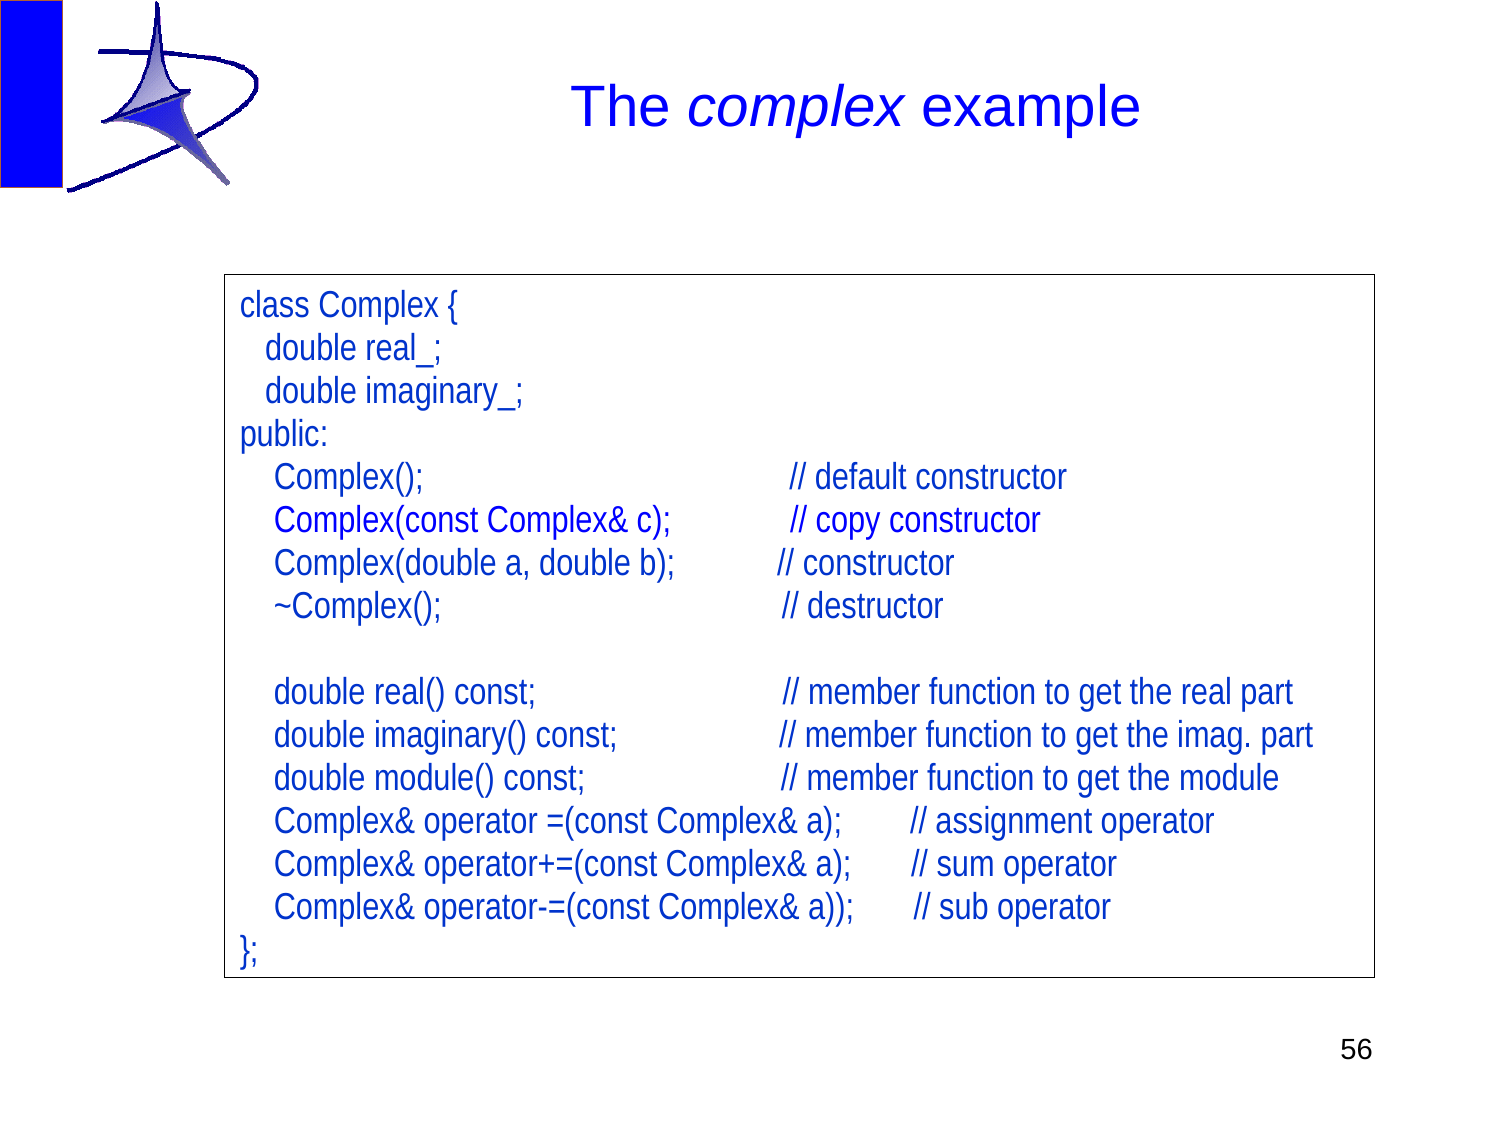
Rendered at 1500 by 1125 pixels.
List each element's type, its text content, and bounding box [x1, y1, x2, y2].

text_box class Complex { double real_; double imaginary_; public: Complex(); // default constructor Complex(const Complex& c); // copy constructor Complex(double a, double b); // constructor ~Complex(); // destructor double real() const; // member function to get the real part double imaginary() const; // member function to get the imag. part double module() const; // member function to get the module Complex& operator =(const Complex& a); // assignment operator Complex& operator+=(const Complex& a); // sum operator Complex& operator-=(const Complex& a)); // sub operator }; [224, 274, 1375, 978]
title The complex example [262, 24, 1450, 188]
picture [62, 0, 263, 197]
